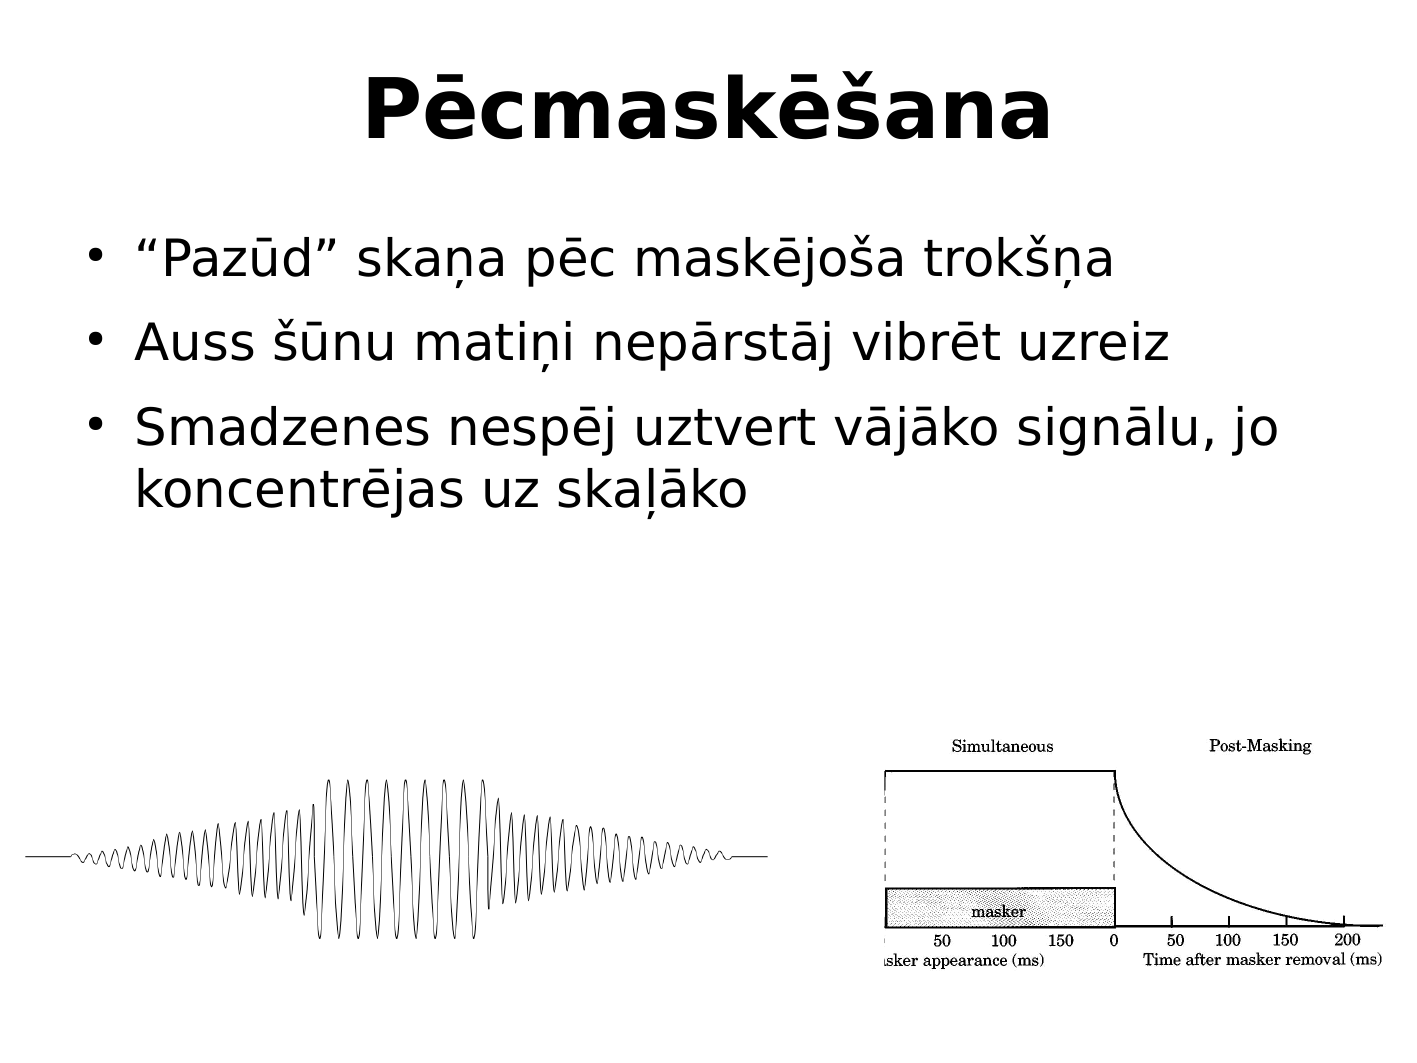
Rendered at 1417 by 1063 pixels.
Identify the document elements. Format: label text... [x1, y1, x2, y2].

picture [884, 724, 1388, 975]
list “Pazūd” skaņa pēc maskējoša trokšņa Auss šūnu matiņi nepārstāj vibrēt uzreiz Smadzenes nespēj uztvert vājāko signālu, jo koncentrējas uz skaļāko [70, 224, 1346, 519]
title Pēcmaskēšana [70, 42, 1346, 168]
picture [24, 708, 768, 1005]
